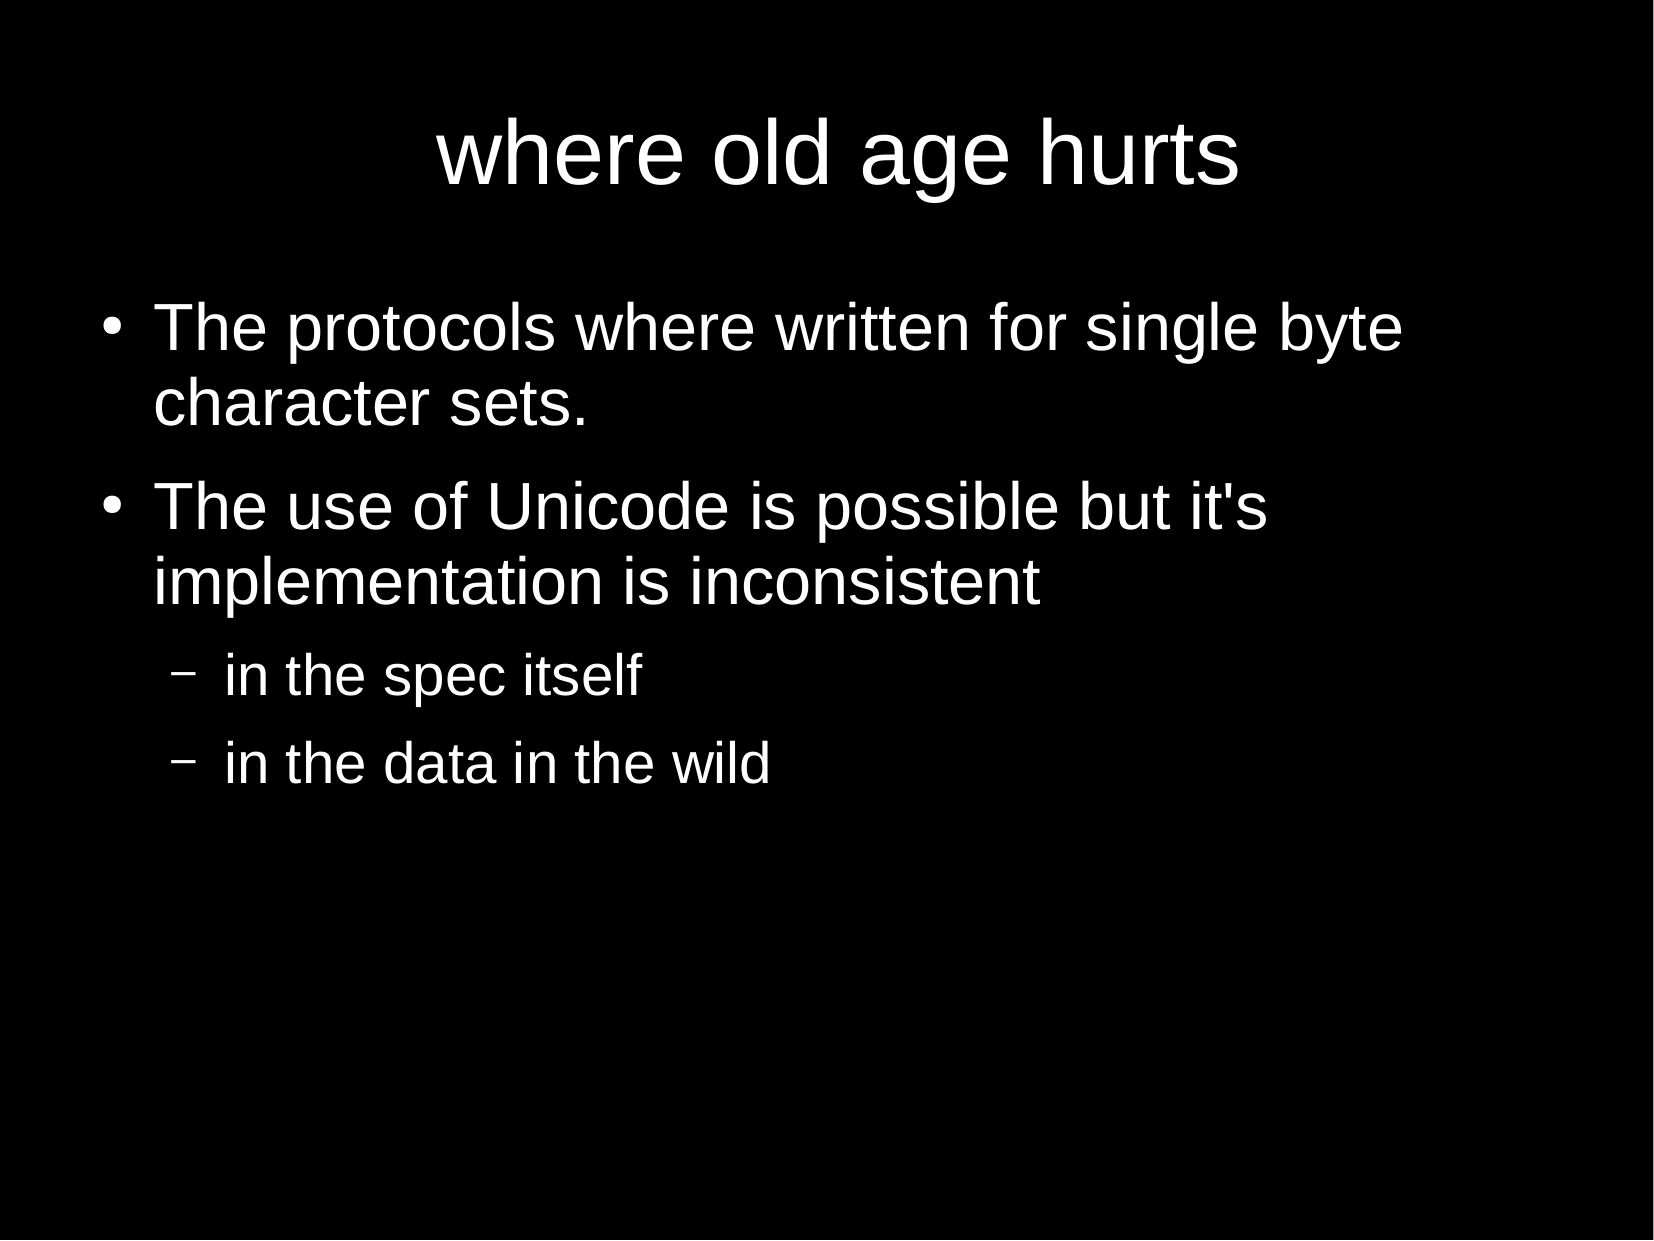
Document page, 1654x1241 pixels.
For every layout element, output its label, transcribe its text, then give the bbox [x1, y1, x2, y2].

list The protocols where written for single byte character sets. The use of Unicode is possible but it's implementation is inconsistent in the spec itself in the data in the wild [82, 290, 1571, 1010]
title where old age hurts [82, 49, 1571, 257]
